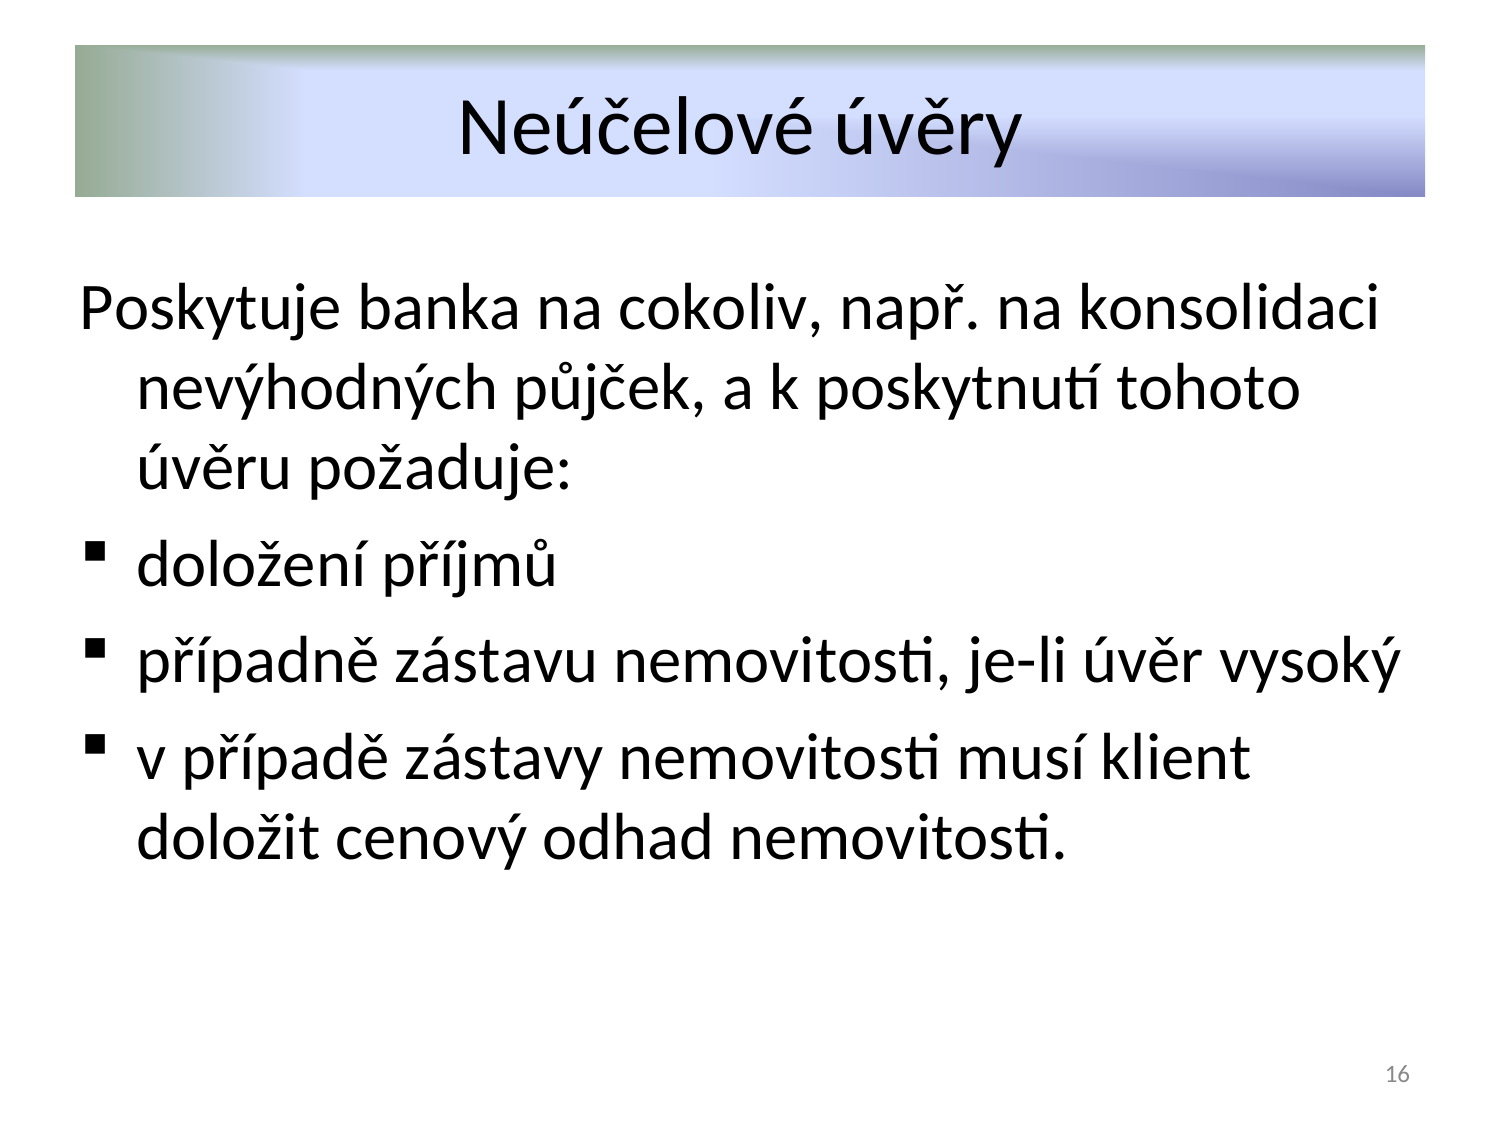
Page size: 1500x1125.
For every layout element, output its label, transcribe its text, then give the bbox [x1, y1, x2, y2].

list Poskytuje banka na cokoliv, např. na konsolidaci nevýhodných půjček, a k poskytnutí tohoto úvěru požaduje: doložení příjmů případně zástavu nemovitosti, je-li úvěr vysoký v případě zástavy nemovitosti musí klient doložit cenový odhad nemovitosti. [64, 255, 1459, 977]
text_box <číslo> [1074, 1042, 1426, 1103]
title Neúčelové úvěry [75, 45, 1426, 197]
